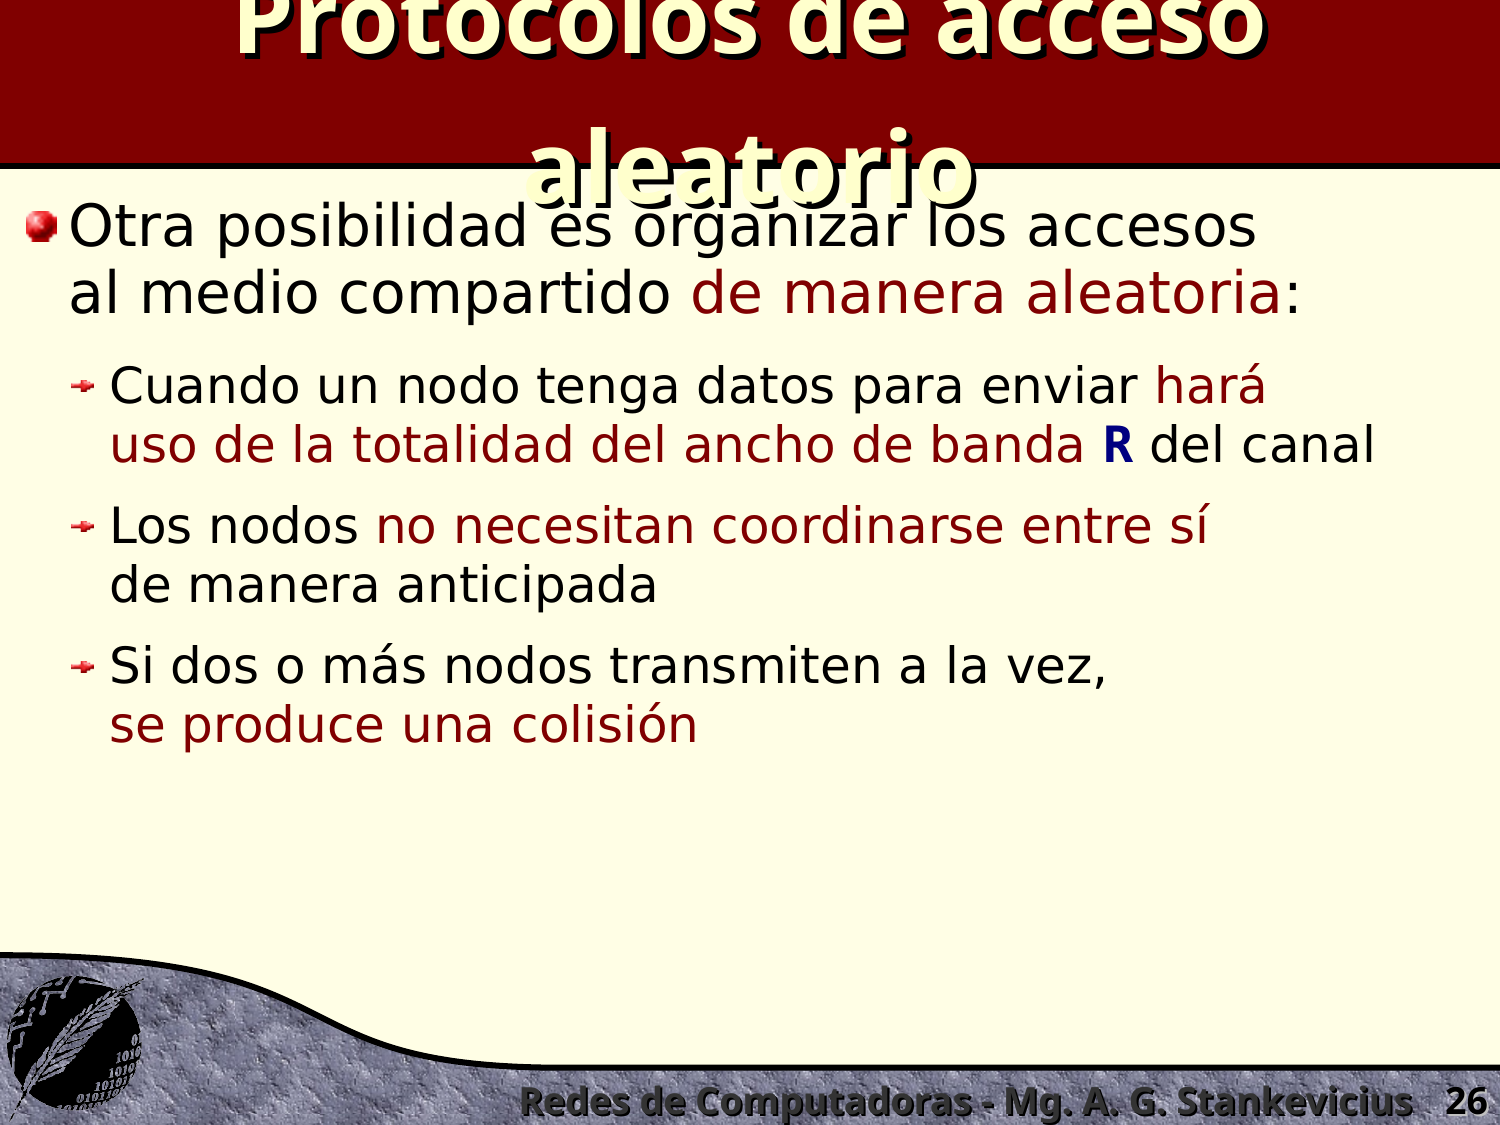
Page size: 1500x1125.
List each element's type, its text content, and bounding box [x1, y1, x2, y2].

list Otra posibilidad es organizar los accesos al medio compartido de manera aleatoria: Cuando un nodo tenga datos para enviar hará uso de la totalidad del ancho de banda R del canal Los nodos no necesitan coordinarse entre sí de manera anticipada Si dos o más nodos transmiten a la vez, se produce una colisión [11, 192, 1486, 921]
picture [1047, 1100, 1054, 1110]
picture [790, 1100, 795, 1110]
title Protocolos de acceso aleatorio [7, 0, 1493, 230]
picture [0, 959, 1500, 1125]
